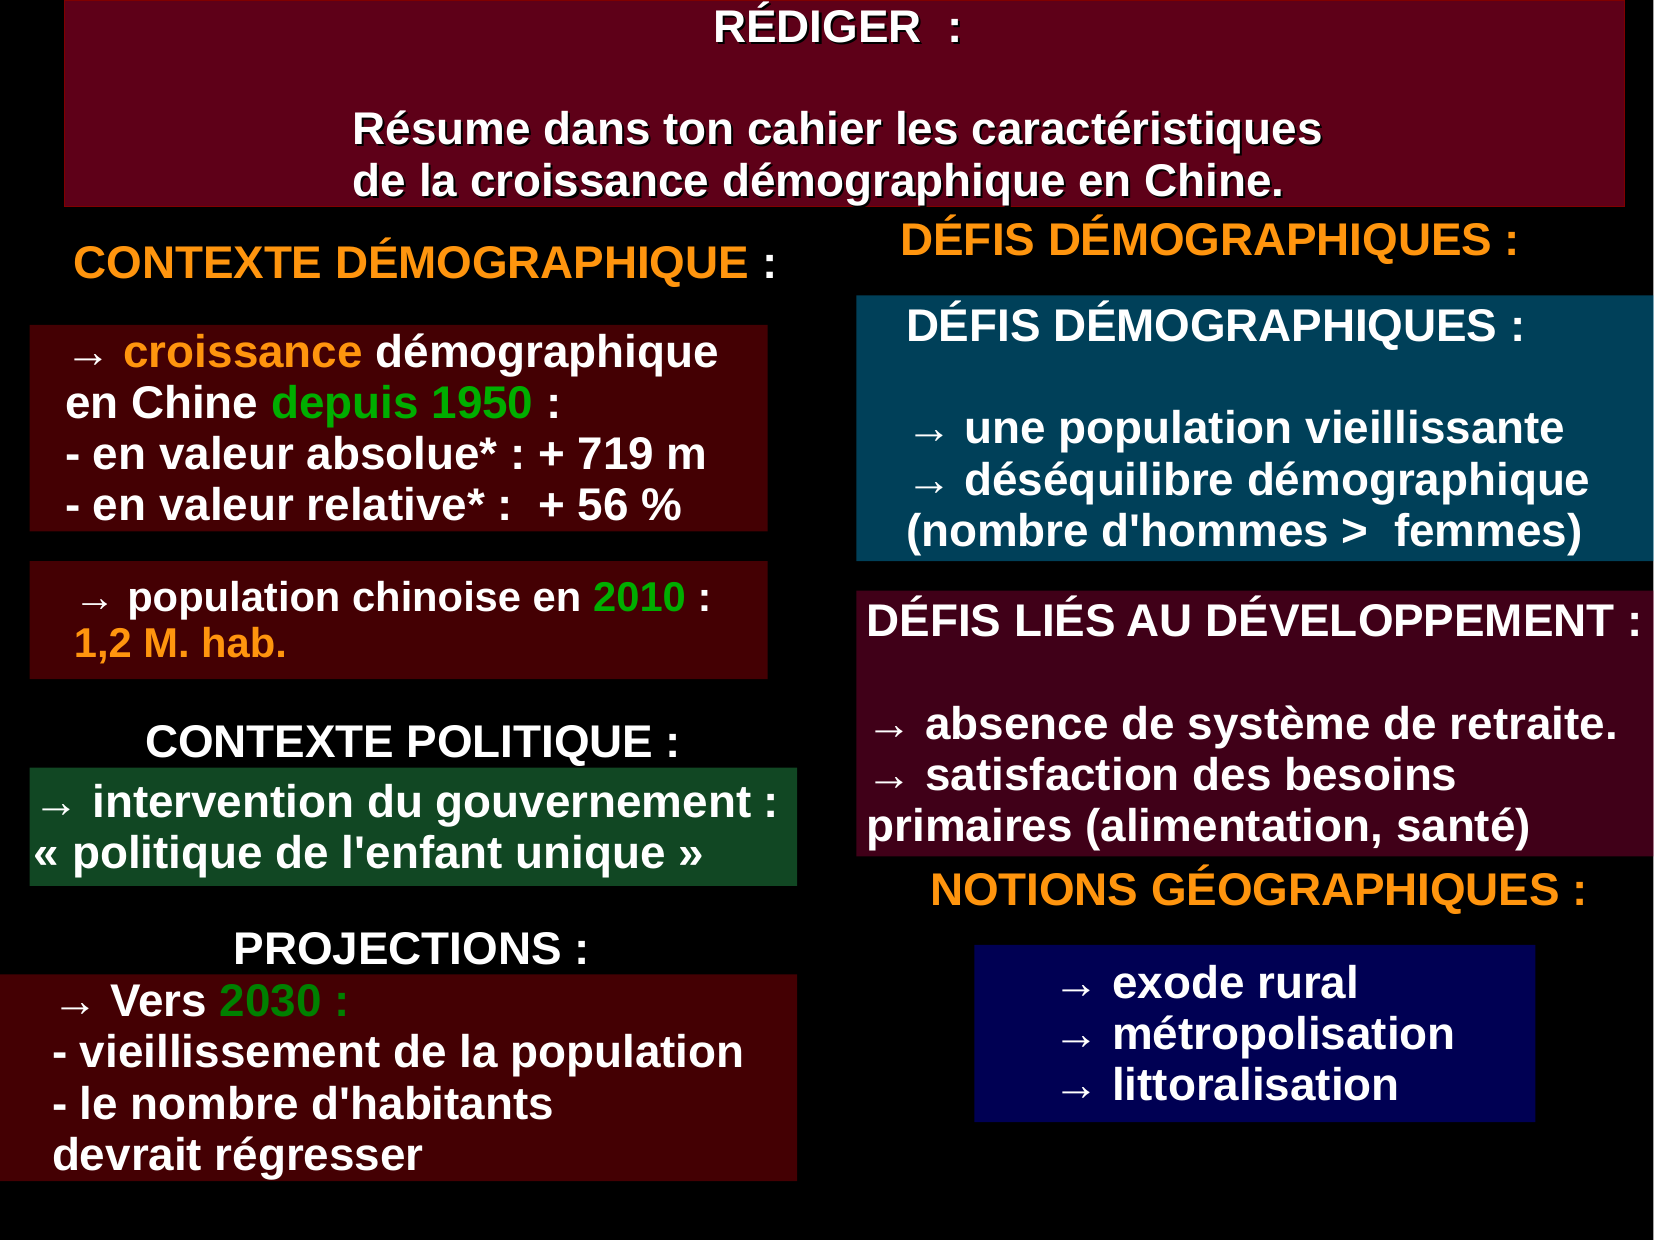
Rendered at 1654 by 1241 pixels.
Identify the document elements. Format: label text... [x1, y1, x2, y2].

text_box → croissance démographique en Chine depuis 1950 : - en valeur absolue* : + 719 m - en valeur relative* : + 56 % [29, 324, 768, 532]
text_box → intervention du gouvernement : « politique de l'enfant unique » [29, 767, 798, 886]
text_box CONTEXTE DÉMOGRAPHIQUE : [59, 229, 798, 296]
text_box NOTIONS GÉOGRAPHIQUES : [915, 856, 1654, 923]
text_box PROJECTIONS : [219, 915, 680, 982]
text_box CONTEXTE POLITIQUE : [130, 708, 739, 775]
text_box DÉFIS LIÉS AU DÉVELOPPEMENT : → absence de système de retraite. → satisfaction des besoins primaires (alimentation, santé) [856, 590, 1654, 857]
text_box → population chinoise en 2010 : 1,2 M. hab. [29, 561, 768, 680]
text_box → exode rural → métropolisation → littoralisation [974, 944, 1536, 1123]
text_box → Vers 2030 : - vieillissement de la population - le nombre d'habitants devrait régresser [0, 974, 798, 1182]
text_box DÉFIS DÉMOGRAPHIQUES : [885, 206, 1625, 273]
text_box DÉFIS DÉMOGRAPHIQUES : → une population vieillissante → déséquilibre démographique (nombre d'hommes > femmes) [856, 295, 1654, 562]
text_box RÉDIGER : Résume dans ton cahier les caractéristiques de la croissance démographique en Chine. [64, 0, 1625, 207]
